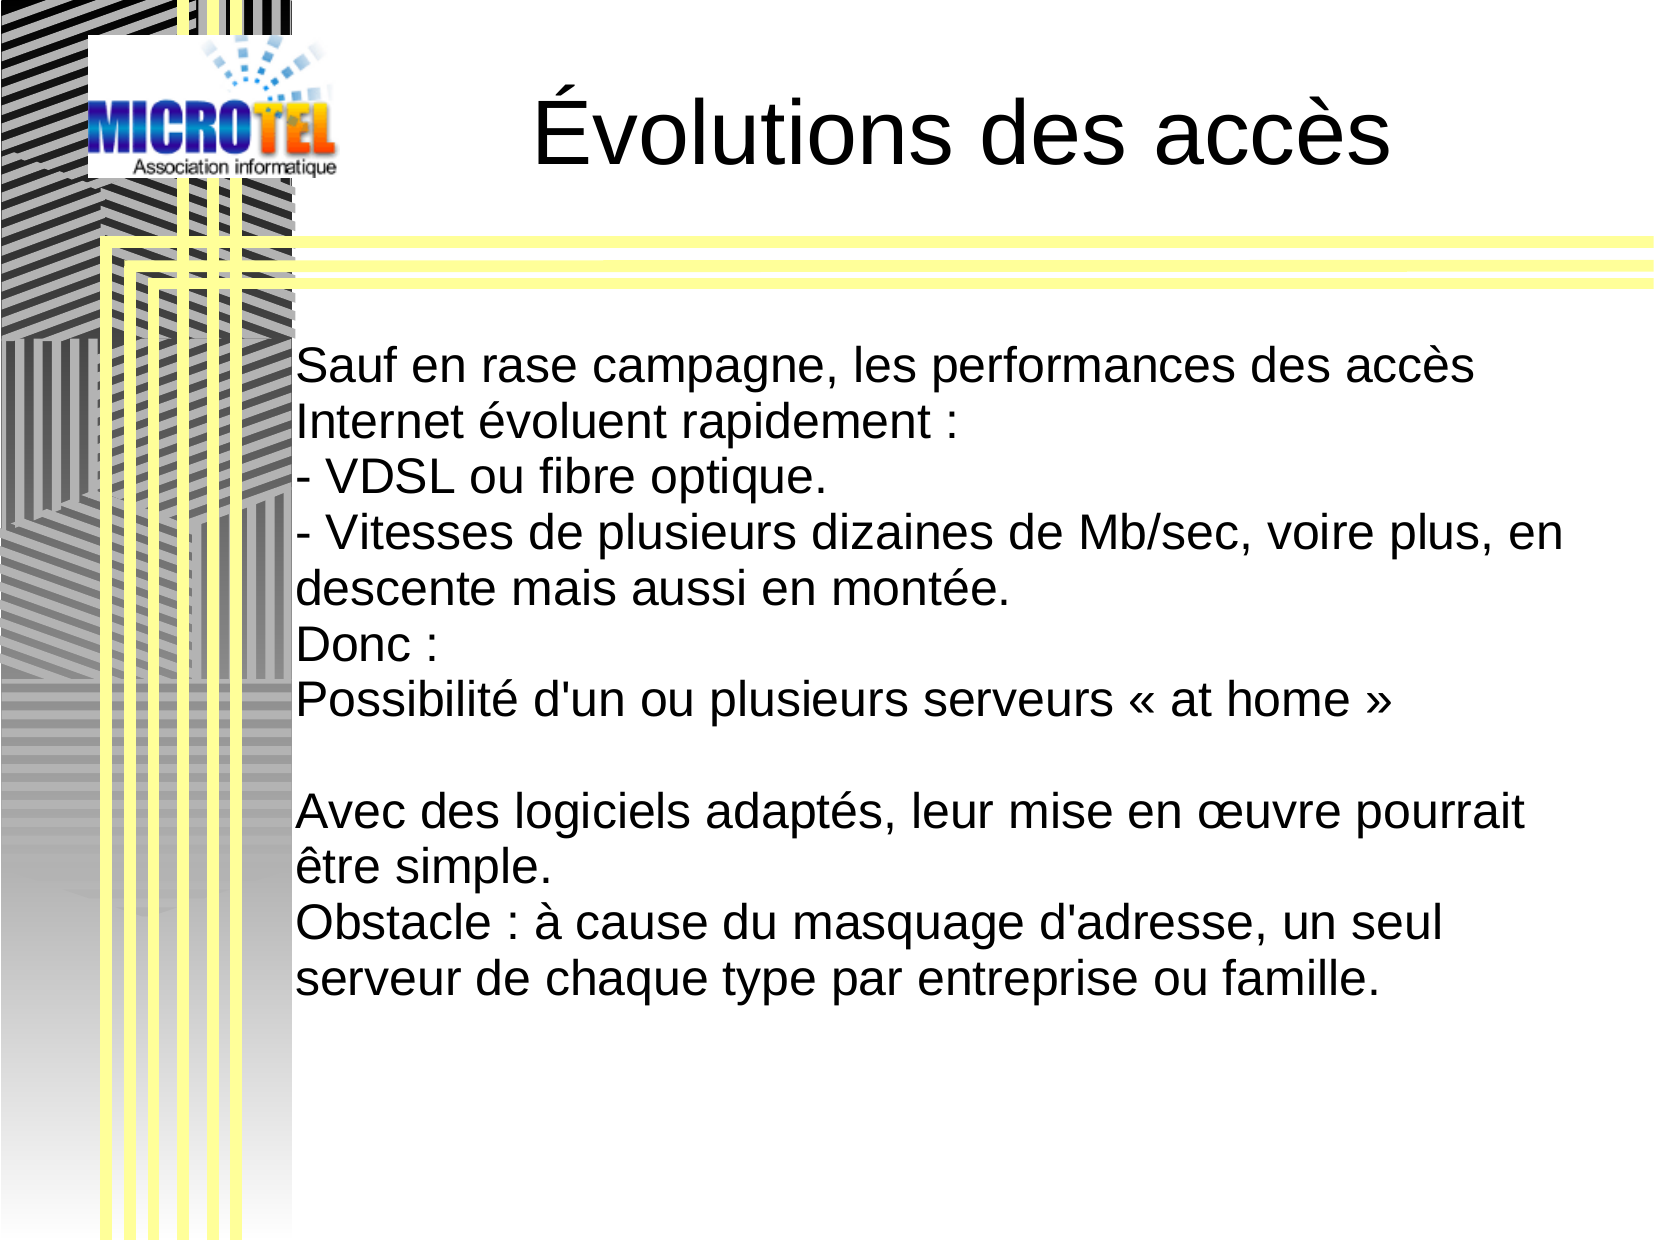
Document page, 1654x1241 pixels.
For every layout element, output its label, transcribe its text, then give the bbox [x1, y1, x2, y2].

picture [88, 35, 340, 178]
subtitle Sauf en rase campagne, les performances des accès Internet évoluent rapidement : - VDSL ou fibre optique. - Vitesses de plusieurs dizaines de Mb/sec, voire plus, en descente mais aussi en montée. Donc : Possibilité d'un ou plusieurs serveurs « at home » Avec des logiciels adaptés, leur mise en œuvre pourrait être simple. Obstacle : à cause du masquage d'adresse, un seul serveur de chaque type par entreprise ou famille. [295, 290, 1571, 1109]
title Évolutions des accès [354, 29, 1571, 237]
